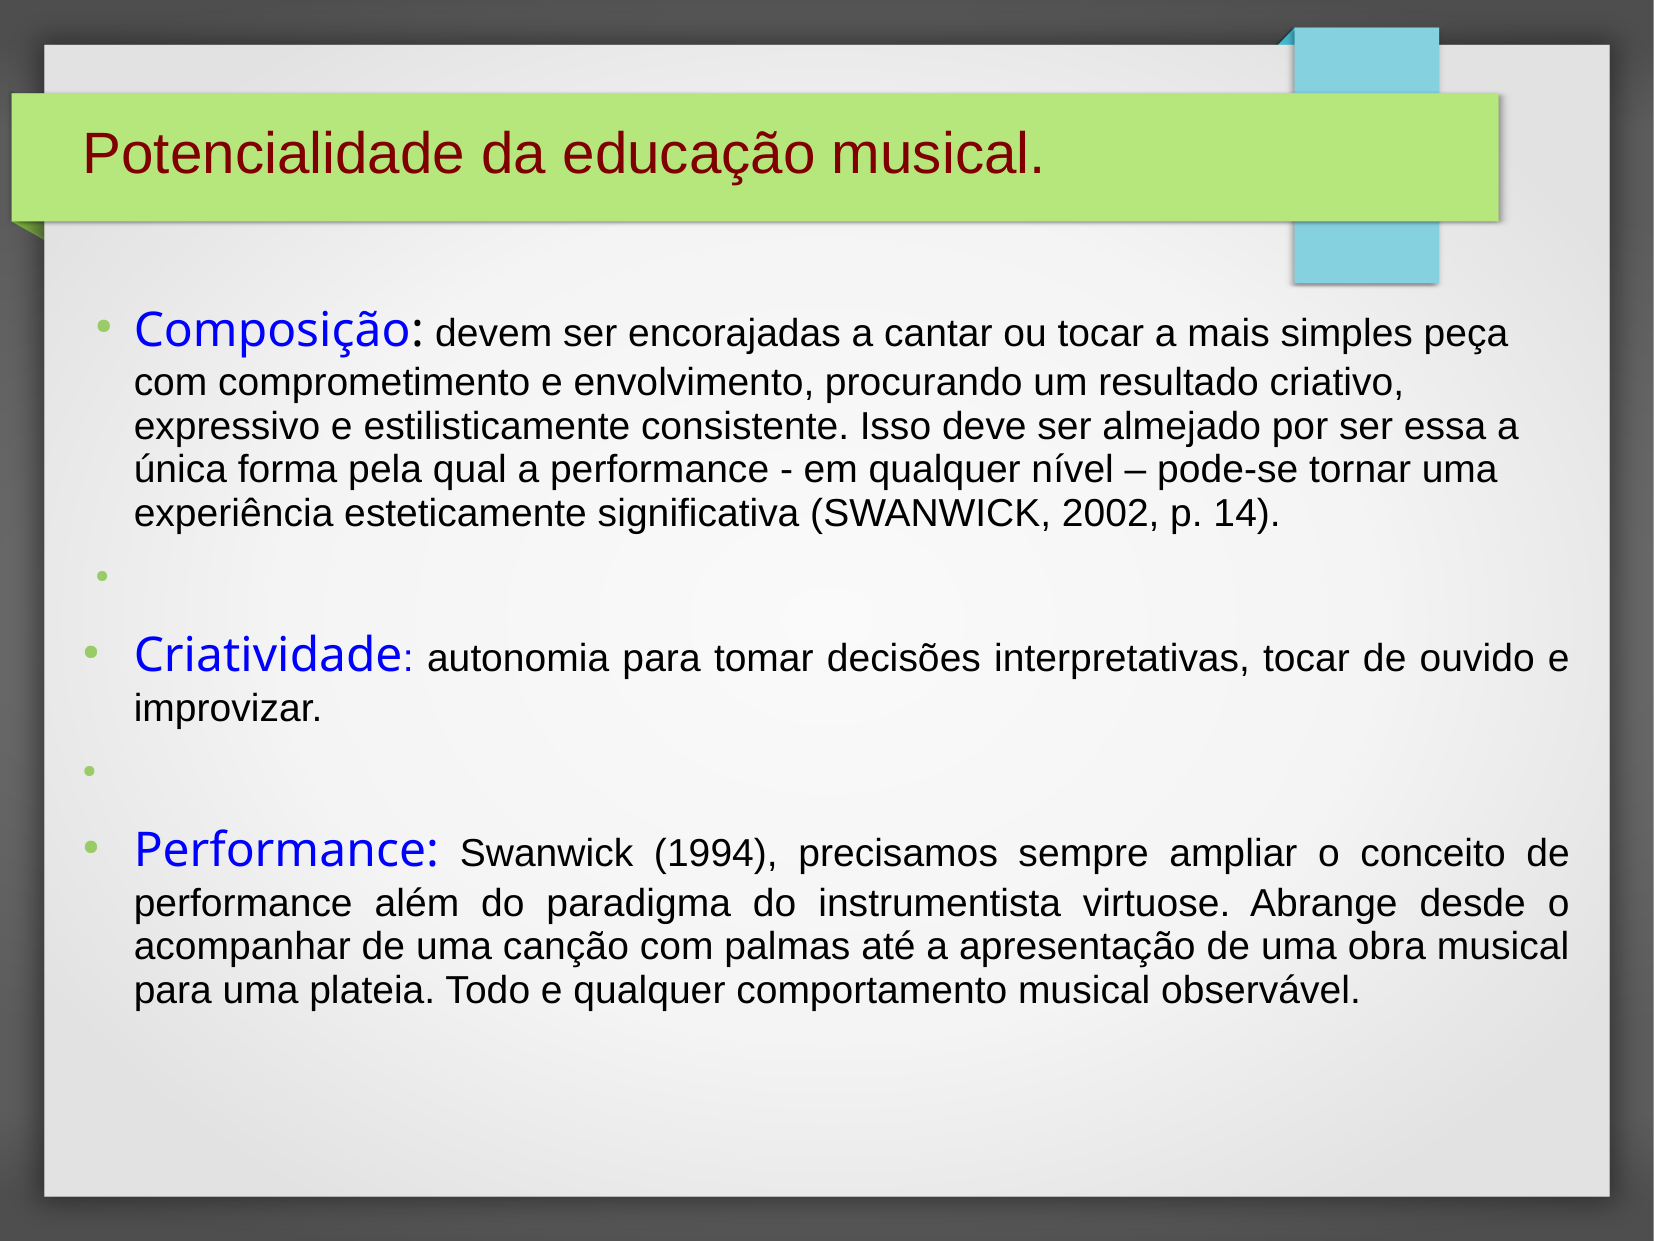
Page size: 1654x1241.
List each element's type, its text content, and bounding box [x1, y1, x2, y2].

picture [0, 0, 1654, 1241]
list Composição: devem ser encorajadas a cantar ou tocar a mais simples peça com comprometimento e envolvimento, procurando um resultado criativo, expressivo e estilisticamente consistente. Isso deve ser almejado por ser essa a única forma pela qual a performance - em qualquer nível – pode-se tornar uma experiência esteticamente significativa (SWANWICK, 2002, p. 14). Criatividade: autonomia para tomar decisões interpretativas, tocar de ouvido e improvizar. Performance: Swanwick (1994), precisamos sempre ampliar o conceito de performance além do paradigma do instrumentista virtuose. Abrange desde o acompanhar de uma canção com palmas até a apresentação de uma obra musical para uma plateia. Todo e qualquer comportamento musical observável. [82, 295, 1571, 1015]
title Potencialidade da educação musical. [82, 94, 1264, 213]
